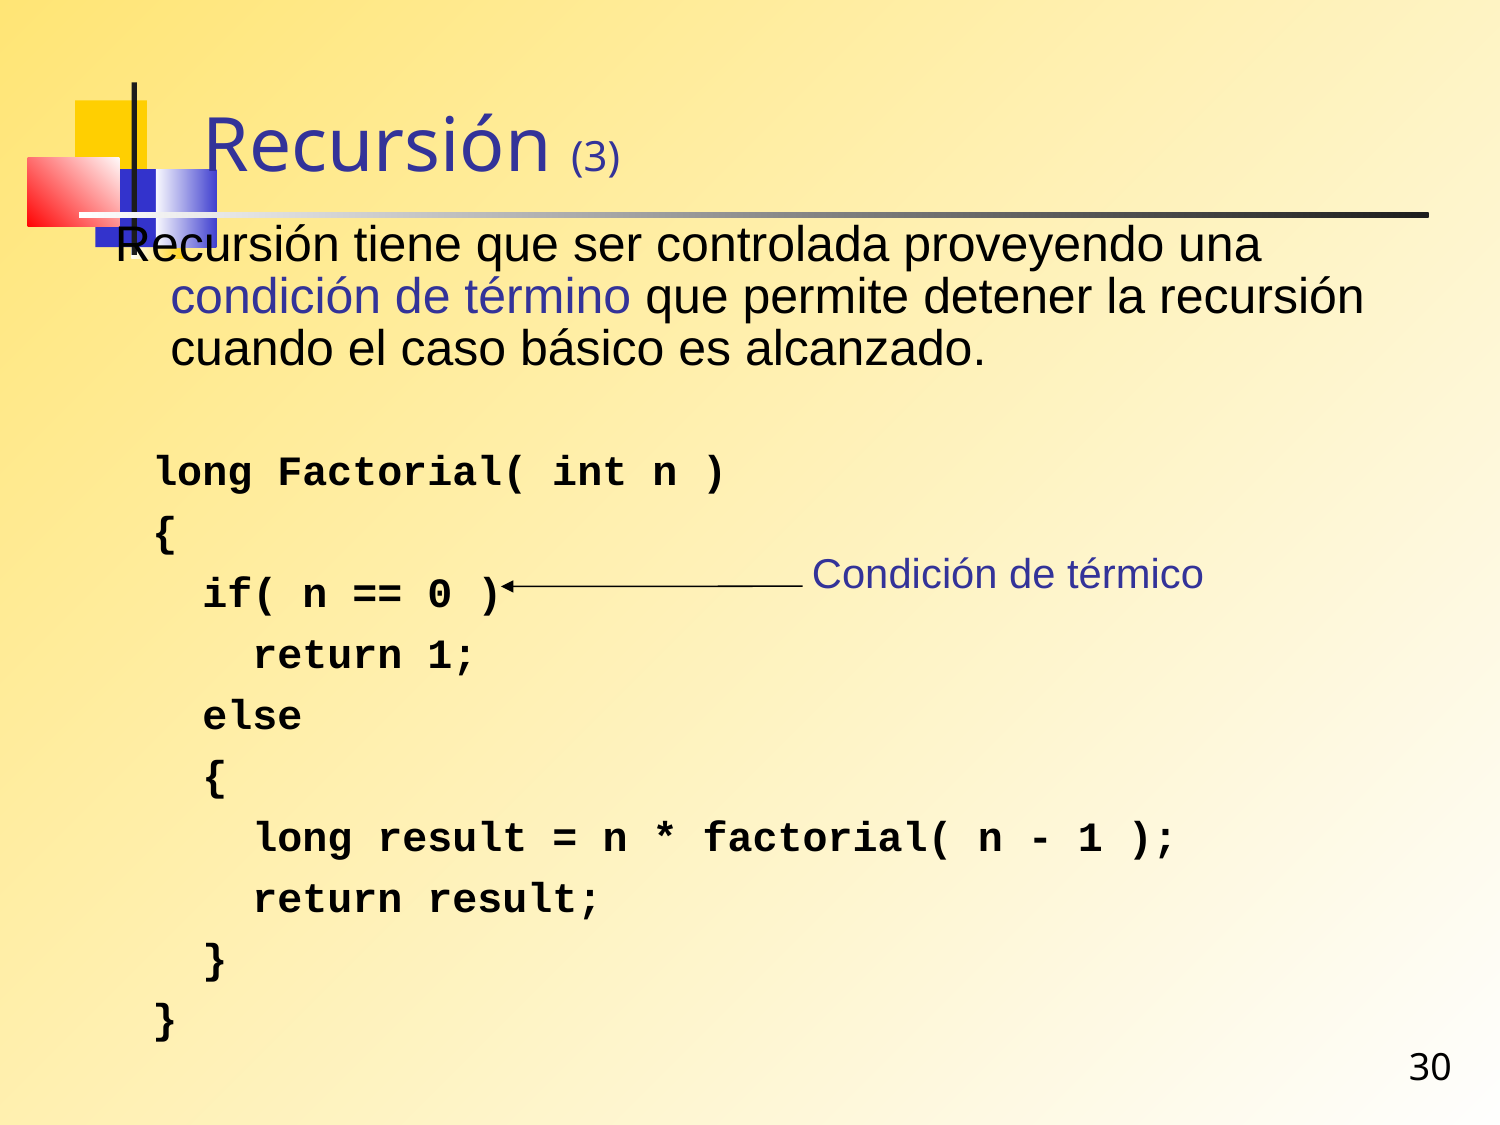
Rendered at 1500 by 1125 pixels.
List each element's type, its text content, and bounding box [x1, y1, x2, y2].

text_box long Factorial( int n )‏ { if( n == 0 )‏ return 1; else { long result = n * factorial( n - 1 ); return result; } } [137, 451, 1338, 1049]
title Recursión (3) [187, 37, 1466, 201]
list Recursión tiene que ser controlada proveyendo una condición de término que permite detener la recursión cuando el caso básico es alcanzado. [99, 212, 1425, 451]
text_box Condición de térmico [797, 538, 1223, 605]
